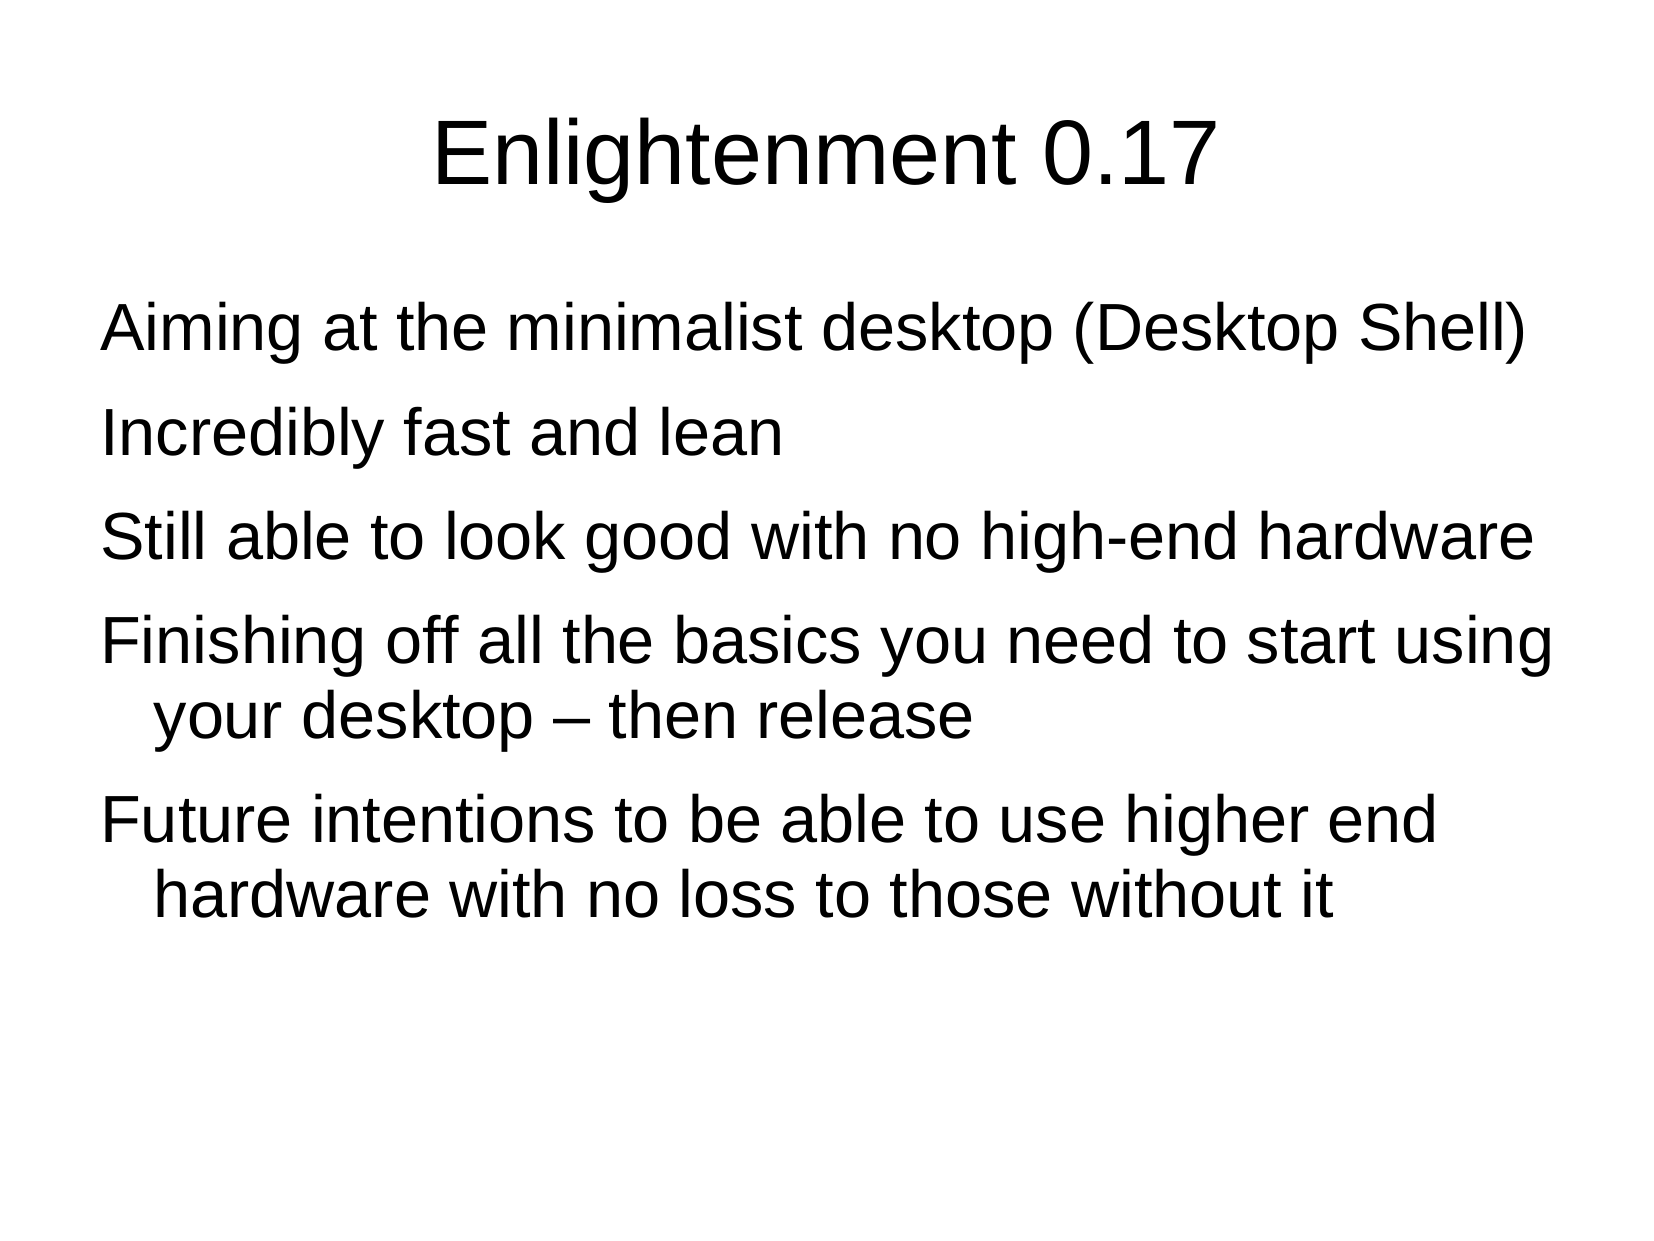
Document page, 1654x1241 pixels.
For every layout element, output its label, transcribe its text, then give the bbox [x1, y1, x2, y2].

title Enlightenment 0.17 [82, 49, 1571, 257]
list Aiming at the minimalist desktop (Desktop Shell) Incredibly fast and lean Still able to look good with no high-end hardware Finishing off all the basics you need to start using your desktop – then release Future intentions to be able to use higher end hardware with no loss to those without it [82, 290, 1571, 1095]
